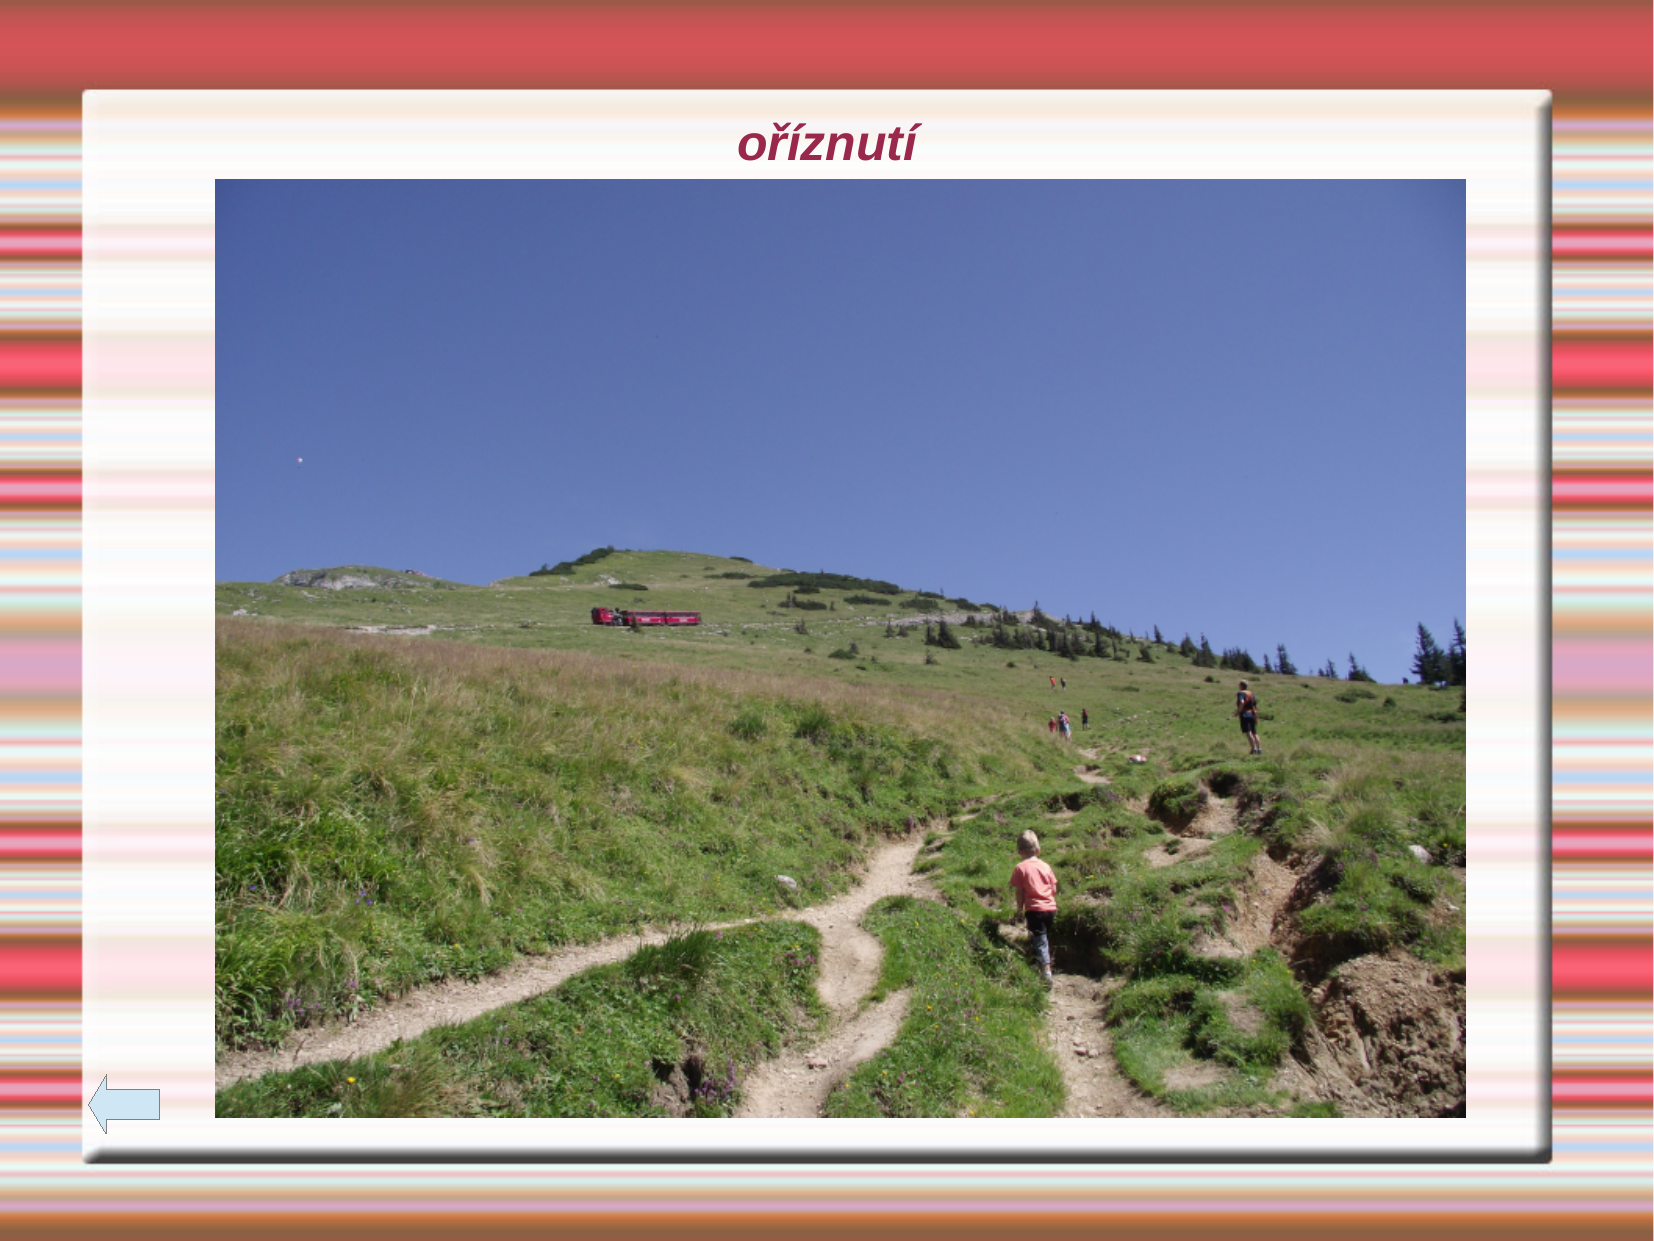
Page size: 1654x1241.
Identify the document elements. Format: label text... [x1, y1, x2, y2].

picture [0, 0, 1654, 1241]
text_box [88, 1074, 160, 1134]
title oříznutí [121, 50, 1534, 237]
